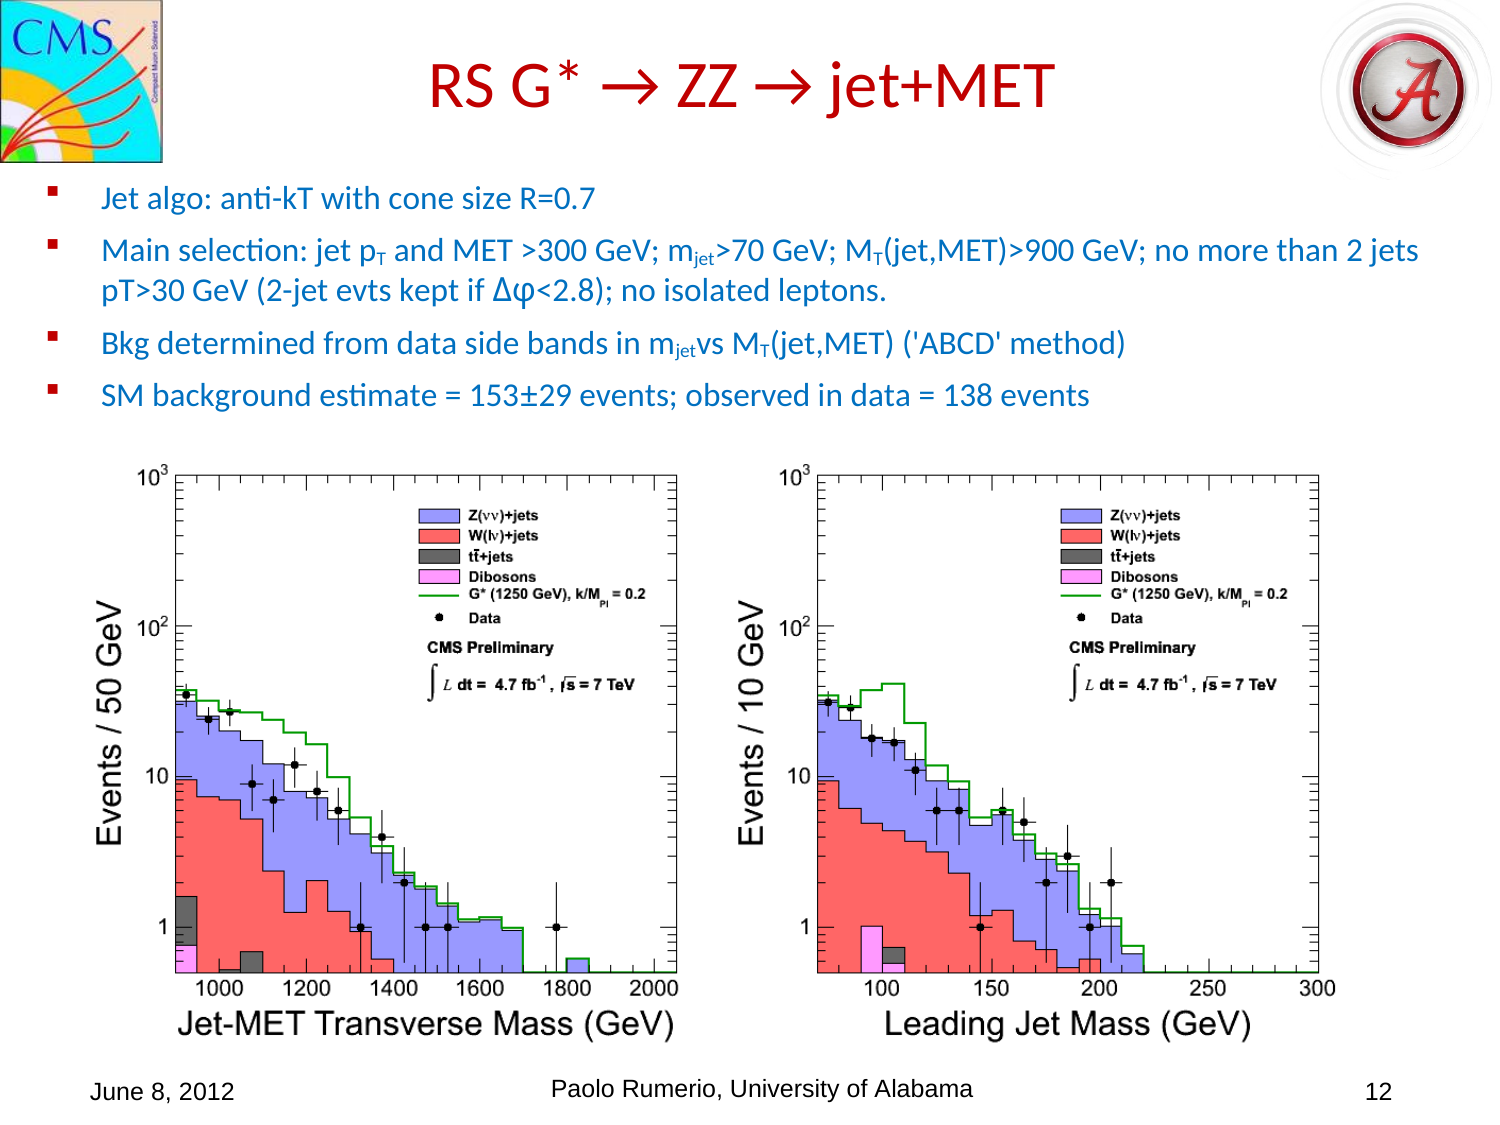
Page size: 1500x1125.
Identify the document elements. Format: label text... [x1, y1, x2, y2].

text_box RS G* → ZZ → jet+MET [163, 0, 1319, 163]
text_box Jet algo: anti-kT with cone size R=0.7 Main selection: jet pT and MET >300 GeV; mjet>70 GeV; MT(jet,MET)>900 GeV; no more than 2 jets pT>30 GeV (2-jet evts kept if Δφ<2.8); no isolated leptons. Bkg determined from data side bands in mjetvs MT(jet,MET) ('ABCD' method) SM background estimate = 153±29 events; observed in data = 138 events [30, 168, 1456, 944]
picture [74, 445, 708, 1052]
picture [716, 445, 1350, 1052]
picture [1319, 0, 1500, 180]
picture [0, 0, 163, 163]
